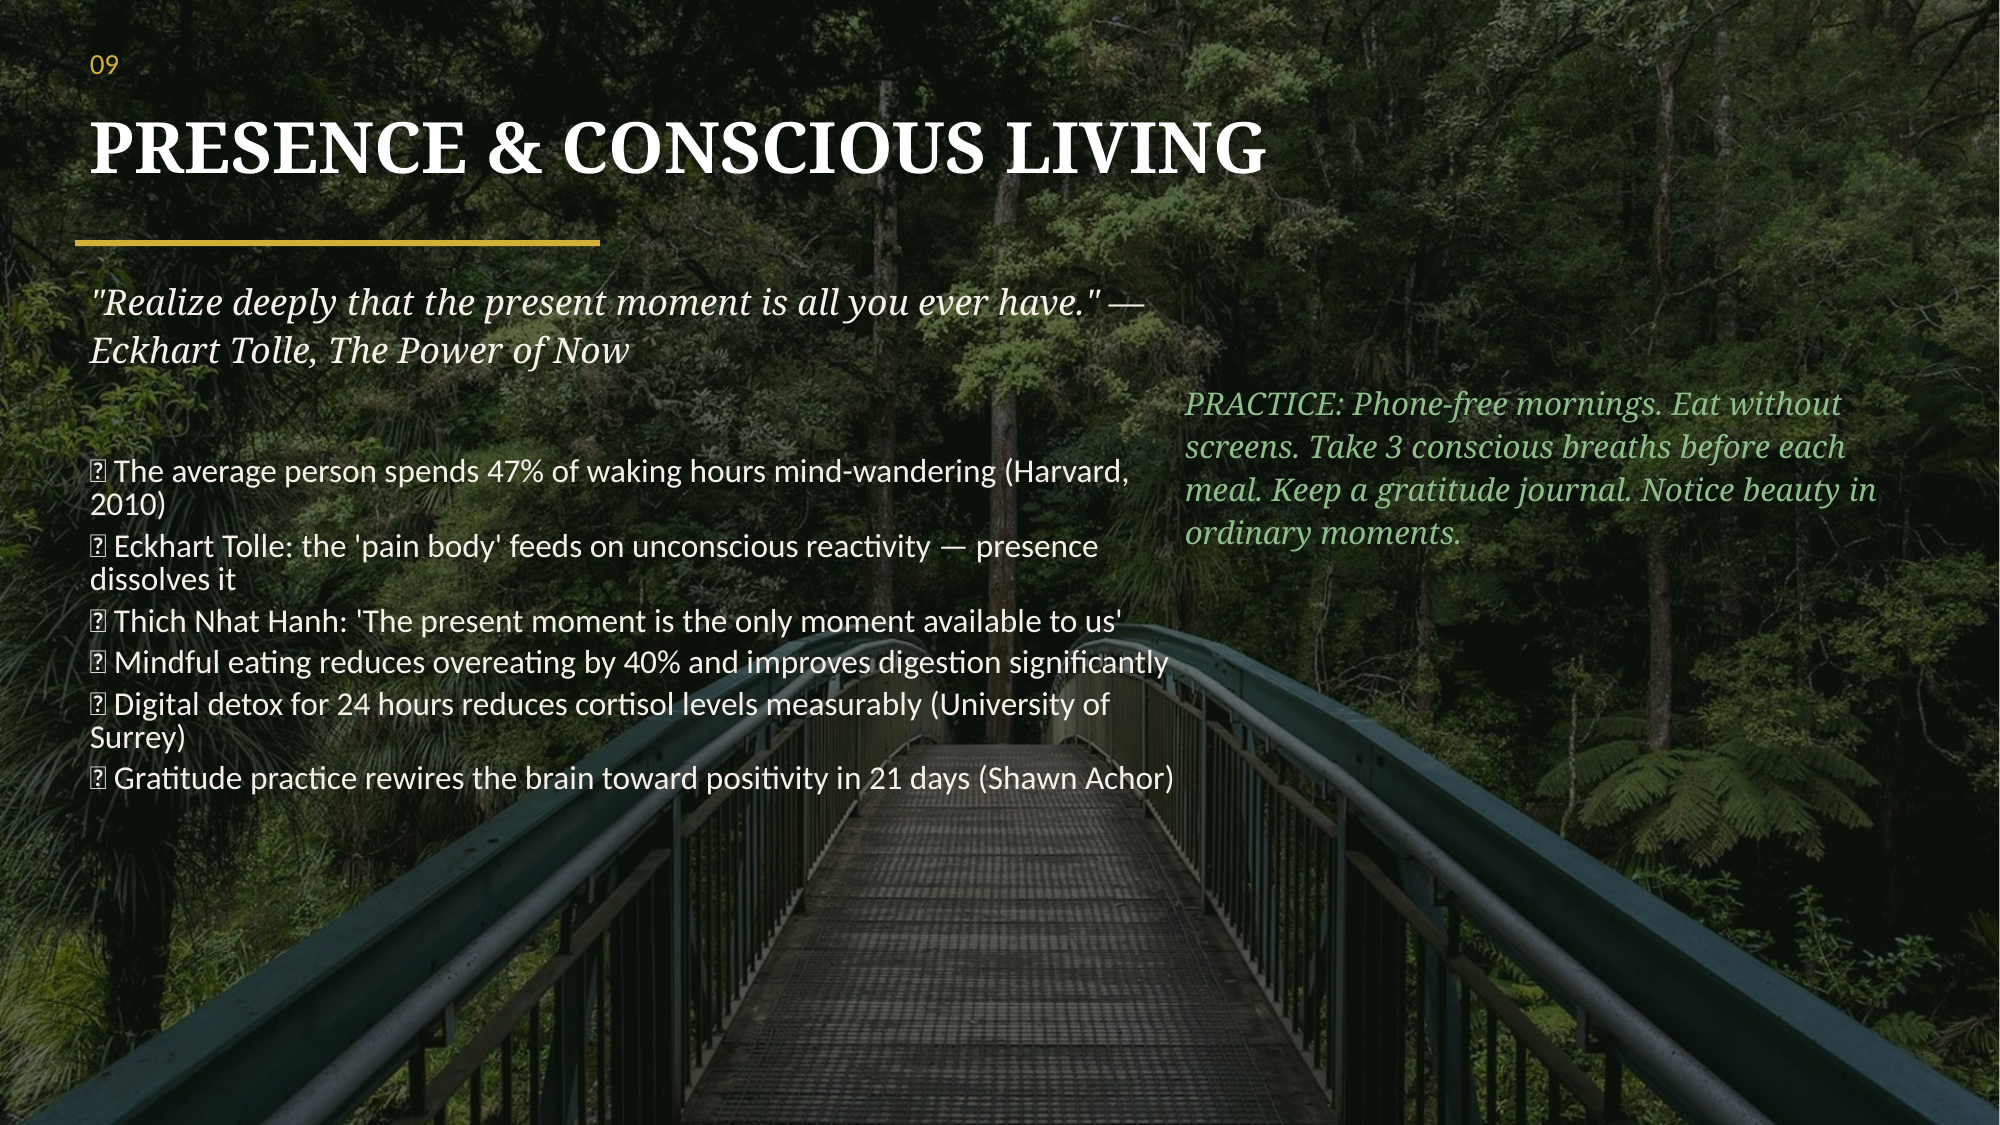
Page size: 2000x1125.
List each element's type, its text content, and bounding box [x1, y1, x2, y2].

text_box PRESENCE & CONSCIOUS LIVING [75, 90, 1650, 226]
text_box "Realize deeply that the present moment is all you ever have." — Eckhart Tolle, The Power of Now [75, 270, 1200, 436]
text_box [75, 240, 600, 247]
text_box PRACTICE: Phone-free mornings. Eat without screens. Take 3 conscious breaths before each meal. Keep a gratitude journal. Notice beauty in ordinary moments. [1169, 375, 1920, 751]
text_box 09 [75, 45, 301, 90]
picture [0, 0, 2000, 1125]
text_box 🌸 The average person spends 47% of waking hours mind-wandering (Harvard, 2010) 🌸 Eckhart Tolle: the 'pain body' feeds on unconscious reactivity — presence dissolves it 🌸 Thich Nhat Hanh: 'The present moment is the only moment available to us' 🌸 Mindful eating reduces overeating by 40% and improves digestion significantly 🌸 Digital detox for 24 hours reduces cortisol levels measurably (University of Surrey) 🌸 Gratitude practice rewires the brain toward positivity in 21 days (Shawn Achor) [75, 450, 1200, 1020]
